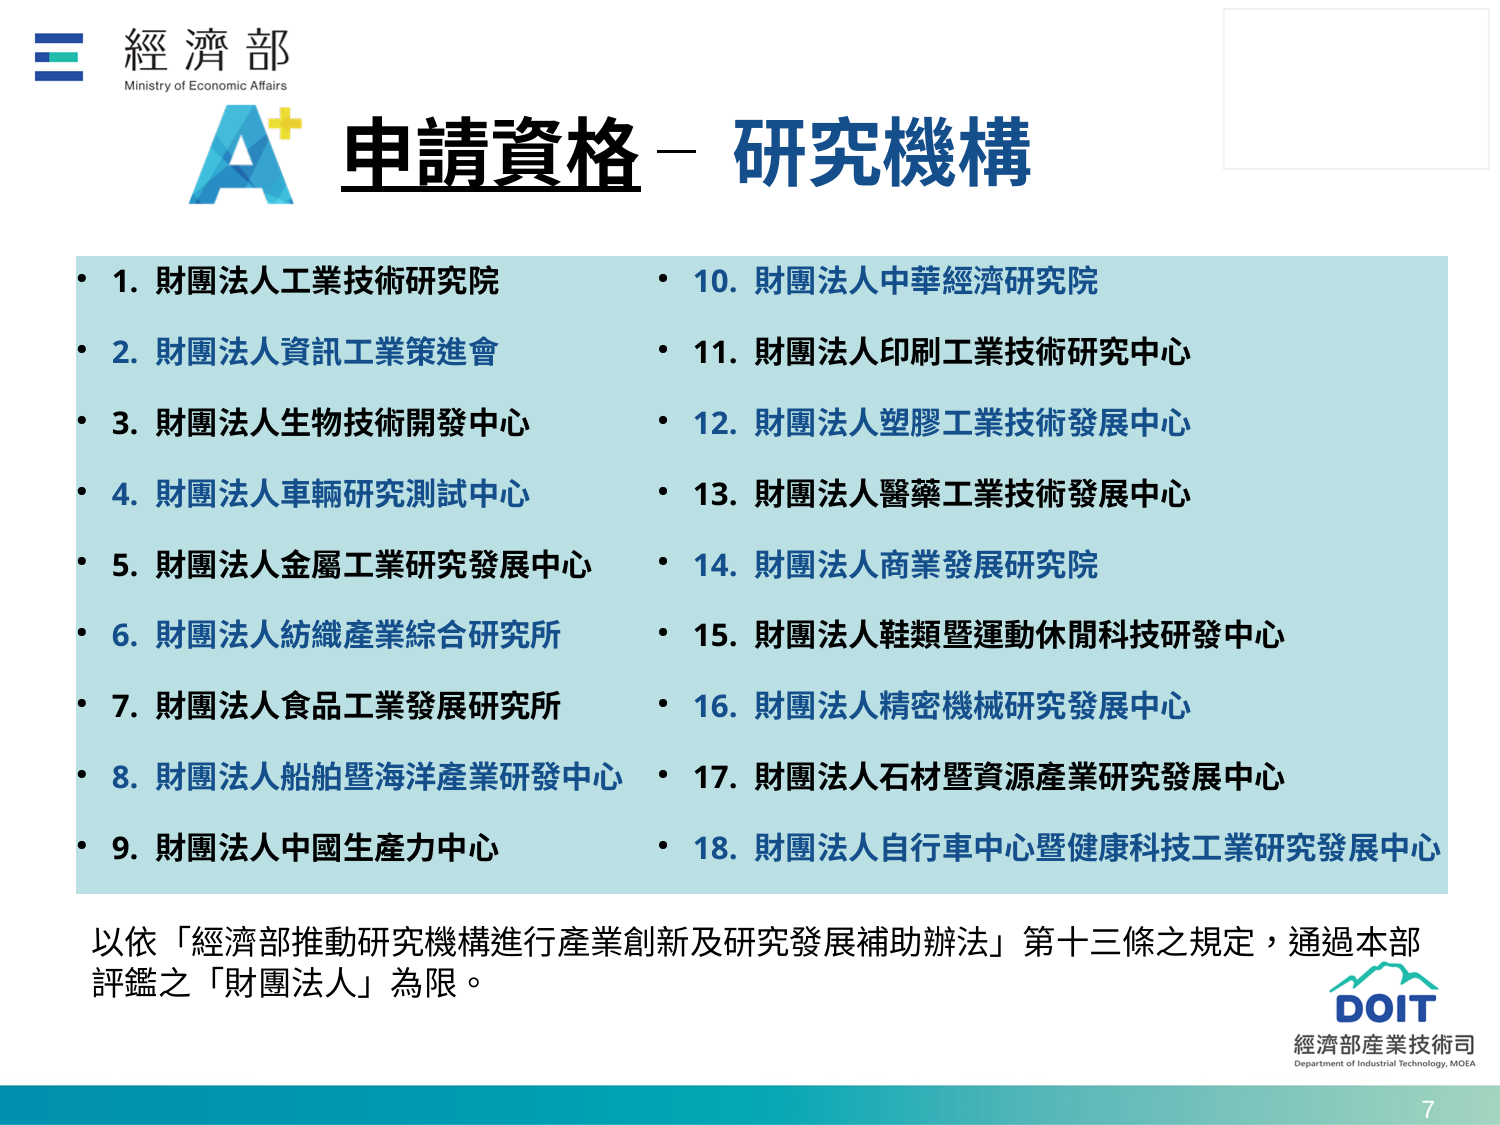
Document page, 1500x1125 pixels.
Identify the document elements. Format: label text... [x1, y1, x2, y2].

table_cell 4. 財團法人車輛研究測試中心 [76, 469, 657, 540]
table_cell 17. 財團法人石材暨資源產業研究發展中心 [657, 752, 1448, 823]
table_cell 5. 財團法人金屬工業研究發展中心 [76, 540, 657, 611]
table_cell 12. 財團法人塑膠工業技術發展中心 [657, 398, 1448, 469]
table_cell 3. 財團法人生物技術開發中心 [76, 398, 657, 469]
table_cell 14. 財團法人商業發展研究院 [657, 540, 1448, 611]
text_box 7 [1406, 1085, 1500, 1125]
table_cell 8. 財團法人船舶暨海洋產業研發中心 [76, 752, 657, 823]
list 以依「經濟部推動研究機構進行產業創新及研究發展補助辦法」第十三條之規定，通過本部評鑑之「財團法人」為限。 [76, 914, 1449, 1014]
table_cell 15. 財團法人鞋類暨運動休閒科技研發中心 [657, 611, 1448, 682]
table_cell 7. 財團法人食品工業發展研究所 [76, 682, 657, 752]
table_header 1. 財團法人工業技術研究院 [76, 256, 657, 327]
title 申請資格 ╴研究機構 [325, 98, 1447, 244]
table_cell 9. 財團法人中國生產力中心 [76, 823, 657, 894]
table_cell 13. 財團法人醫藥工業技術發展中心 [657, 469, 1448, 540]
table_cell 6. 財團法人紡織產業綜合研究所 [76, 611, 657, 682]
table_cell 16. 財團法人精密機械研究發展中心 [657, 682, 1448, 752]
table_cell 11. 財團法人印刷工業技術研究中心 [657, 327, 1448, 398]
table_cell 2. 財團法人資訊工業策進會 [76, 327, 657, 398]
picture [179, 97, 303, 210]
table_header 10. 財團法人中華經濟研究院 [657, 256, 1448, 327]
table_cell 18. 財團法人自行車中心暨健康科技工業研究發展中心 [657, 823, 1448, 894]
